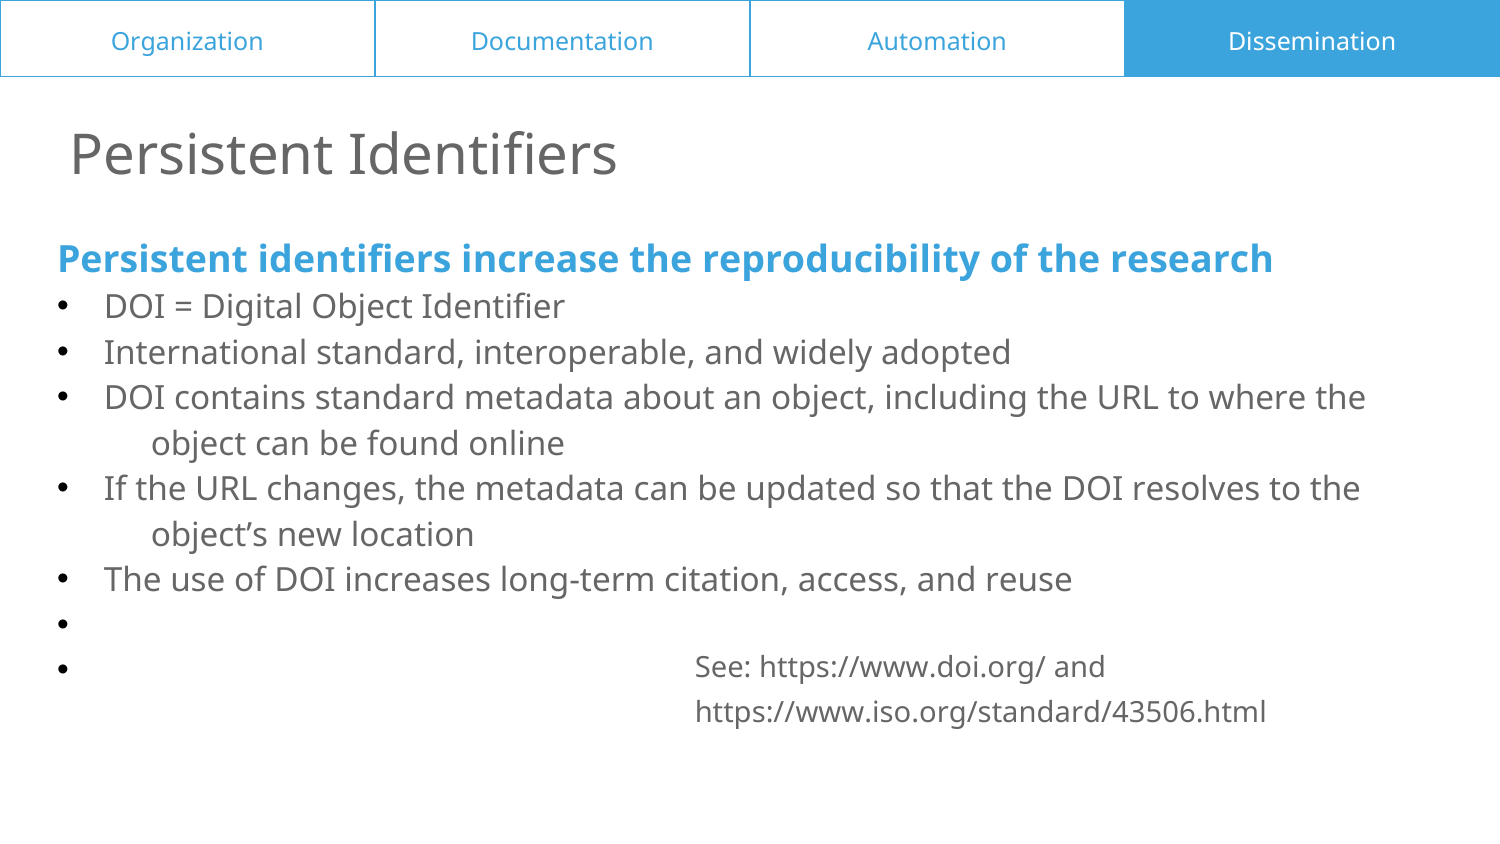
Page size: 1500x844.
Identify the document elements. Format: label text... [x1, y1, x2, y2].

text_box Dissemination [1125, 0, 1500, 77]
text_box Persistent identifiers increase the reproducibility of the research DOI = Digital Object Identifier International standard, interoperable, and widely adopted DOI contains standard metadata about an object, including the URL to where the object can be found online If the URL changes, the metadata can be updated so that the DOI resolves to the object’s new location The use of DOI increases long-term citation, access, and reuse [42, 220, 1418, 700]
text_box Automation [750, 0, 1124, 77]
text_box Documentation [375, 0, 749, 77]
text_box Organization [0, 0, 374, 77]
text_box Persistent Identifiers [54, 103, 1430, 227]
text_box See: https://www.doi.org/ and https://www.iso.org/standard/43506.html [680, 635, 1430, 741]
